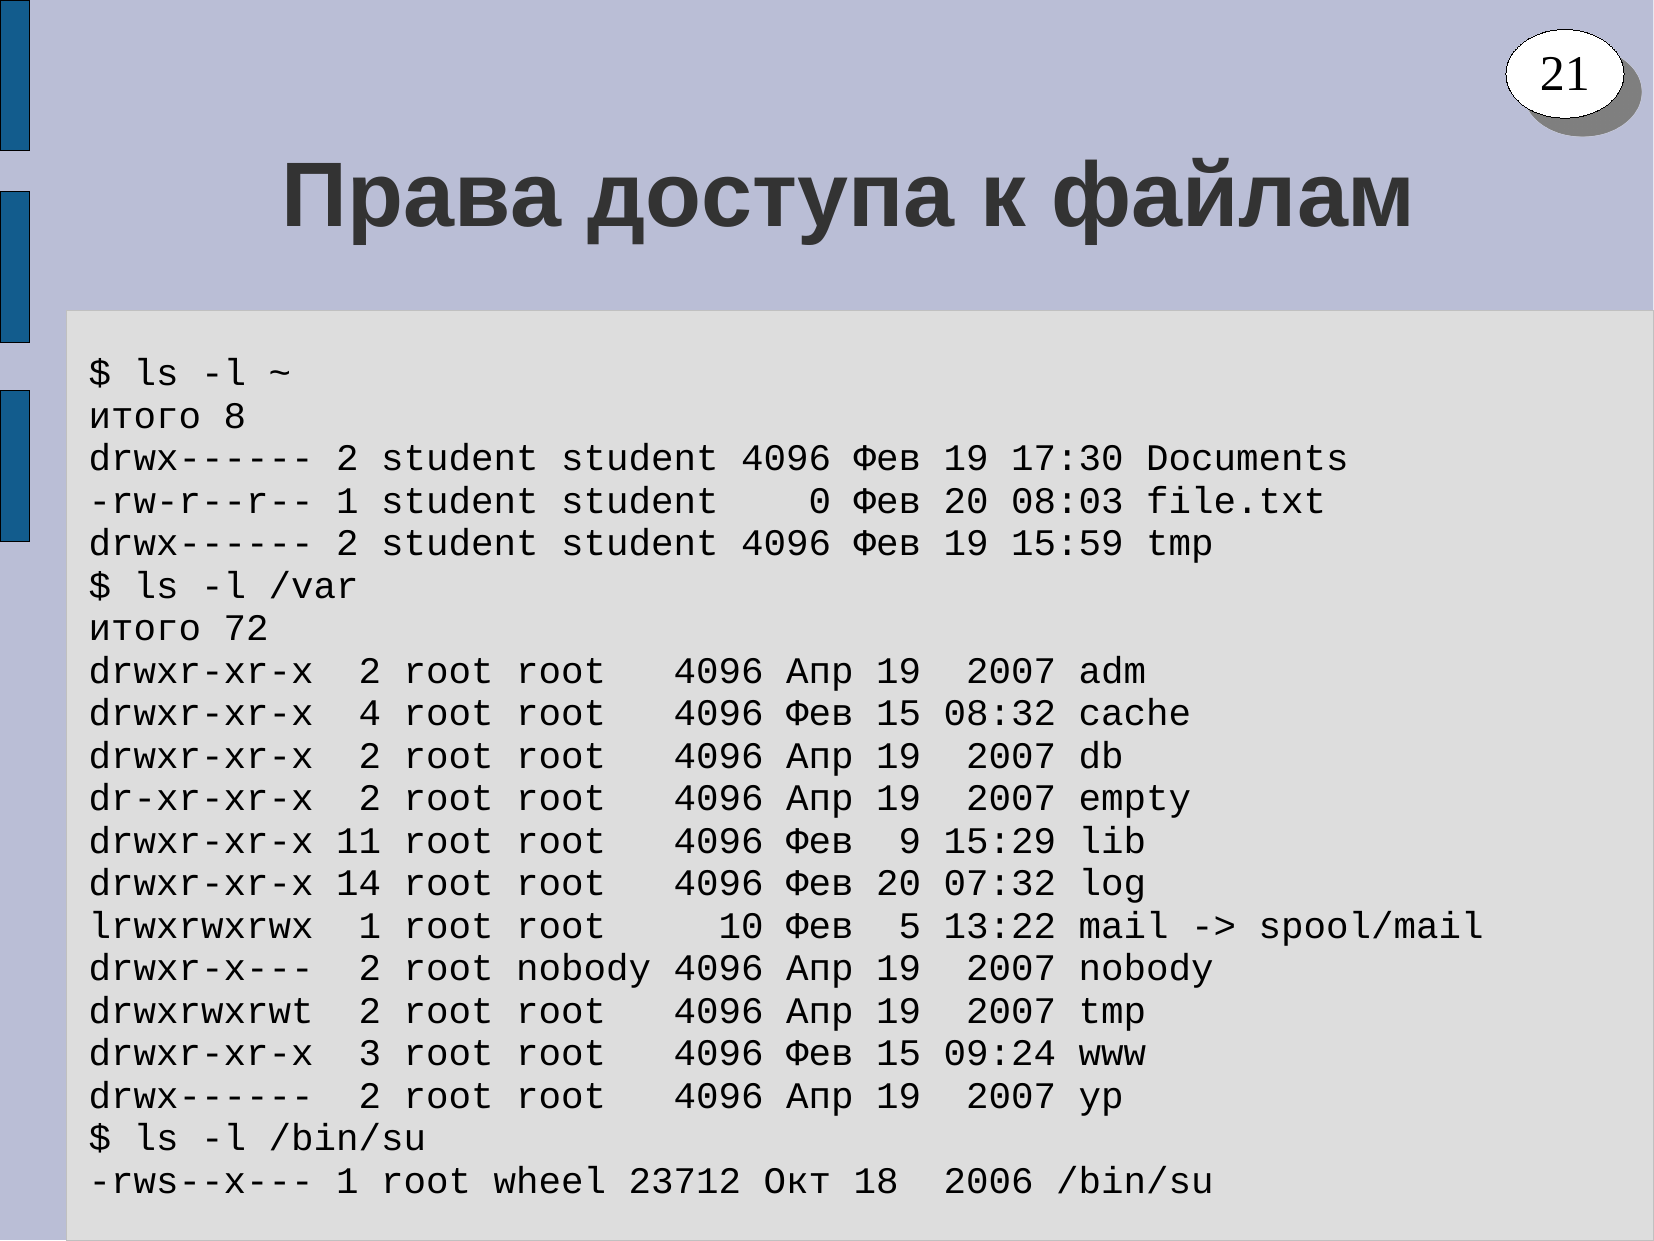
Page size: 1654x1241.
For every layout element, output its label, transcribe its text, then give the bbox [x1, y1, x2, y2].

text_box 21 [1505, 29, 1625, 119]
text_box $ ls -l ~ итого 8 drwx------ 2 student student 4096 Фев 19 17:30 Documents -rw-r--r-- 1 student student 0 Фев 20 08:03 file.txt drwx------ 2 student student 4096 Фев 19 15:59 tmp $ ls -l /var итого 72 drwxr-xr-x 2 root root 4096 Апр 19 2007 adm drwxr-xr-x 4 root root 4096 Фев 15 08:32 cache drwxr-xr-x 2 root root 4096 Апр 19 2007 db dr-xr-xr-x 2 root root 4096 Апр 19 2007 empty drwxr-xr-x 11 root root 4096 Фев 9 15:29 lib drwxr-xr-x 14 root root 4096 Фев 20 07:32 log lrwxrwxrwx 1 root root 10 Фев 5 13:22 mail -> spool/mail drwxr-x--- 2 root nobody 4096 Апр 19 2007 nobody drwxrwxrwt 2 root root 4096 Апр 19 2007 tmp drwxr-xr-x 3 root root 4096 Фев 15 09:24 www drwx------ 2 root root 4096 Апр 19 2007 yp $ ls -l /bin/su -rws--x--- 1 root wheel 23712 Окт 18 2006 /bin/su [88, 354, 1484, 1205]
title Права доступа к файлам [121, 91, 1534, 299]
